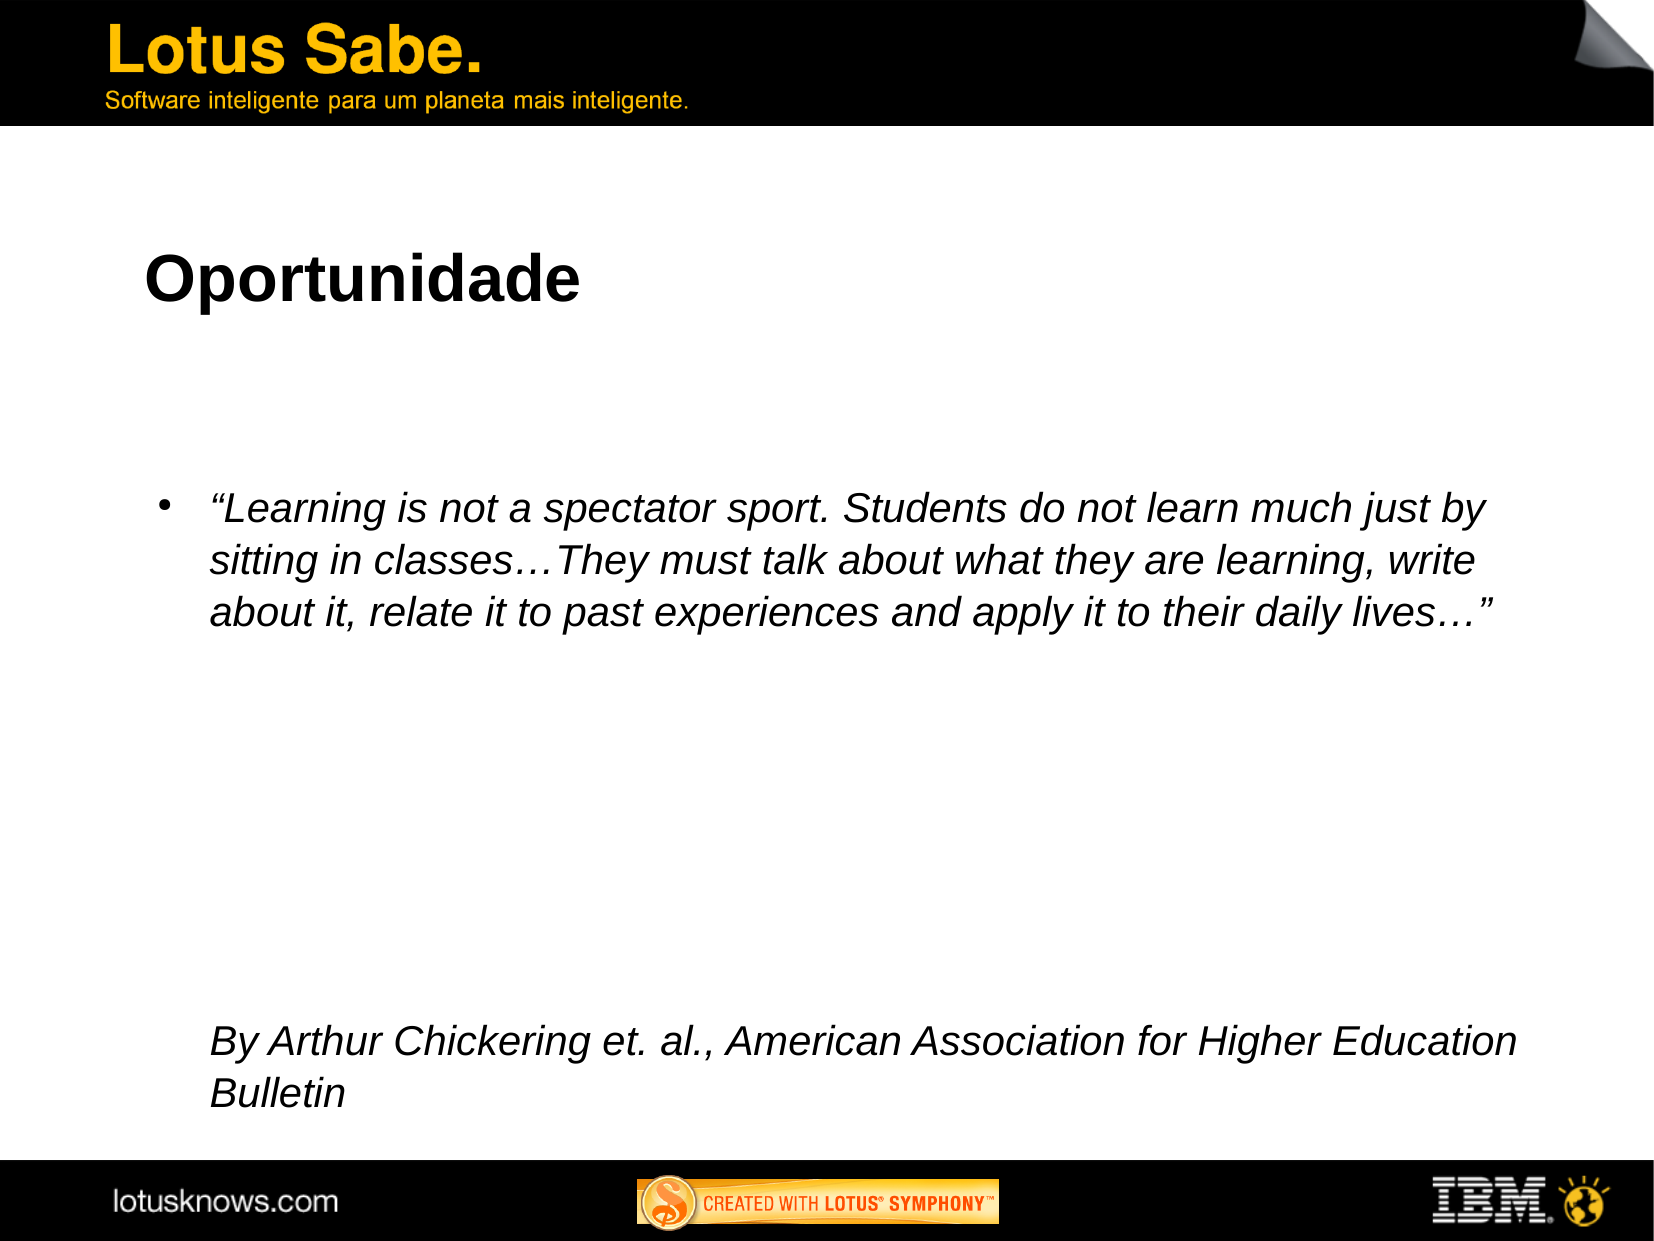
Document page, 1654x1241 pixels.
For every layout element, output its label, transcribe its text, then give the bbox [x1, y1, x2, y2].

picture [0, 0, 1654, 126]
title Oportunidade [145, 143, 1513, 316]
picture [0, 1160, 1654, 1241]
list “Learning is not a spectator sport. Students do not learn much just by sitting in classes…They must talk about what they are learning, write about it, relate it to past experiences and apply it to their daily lives…” By Arthur Chickering et. al., American Association for Higher Education Bulletin [139, 338, 1552, 1118]
